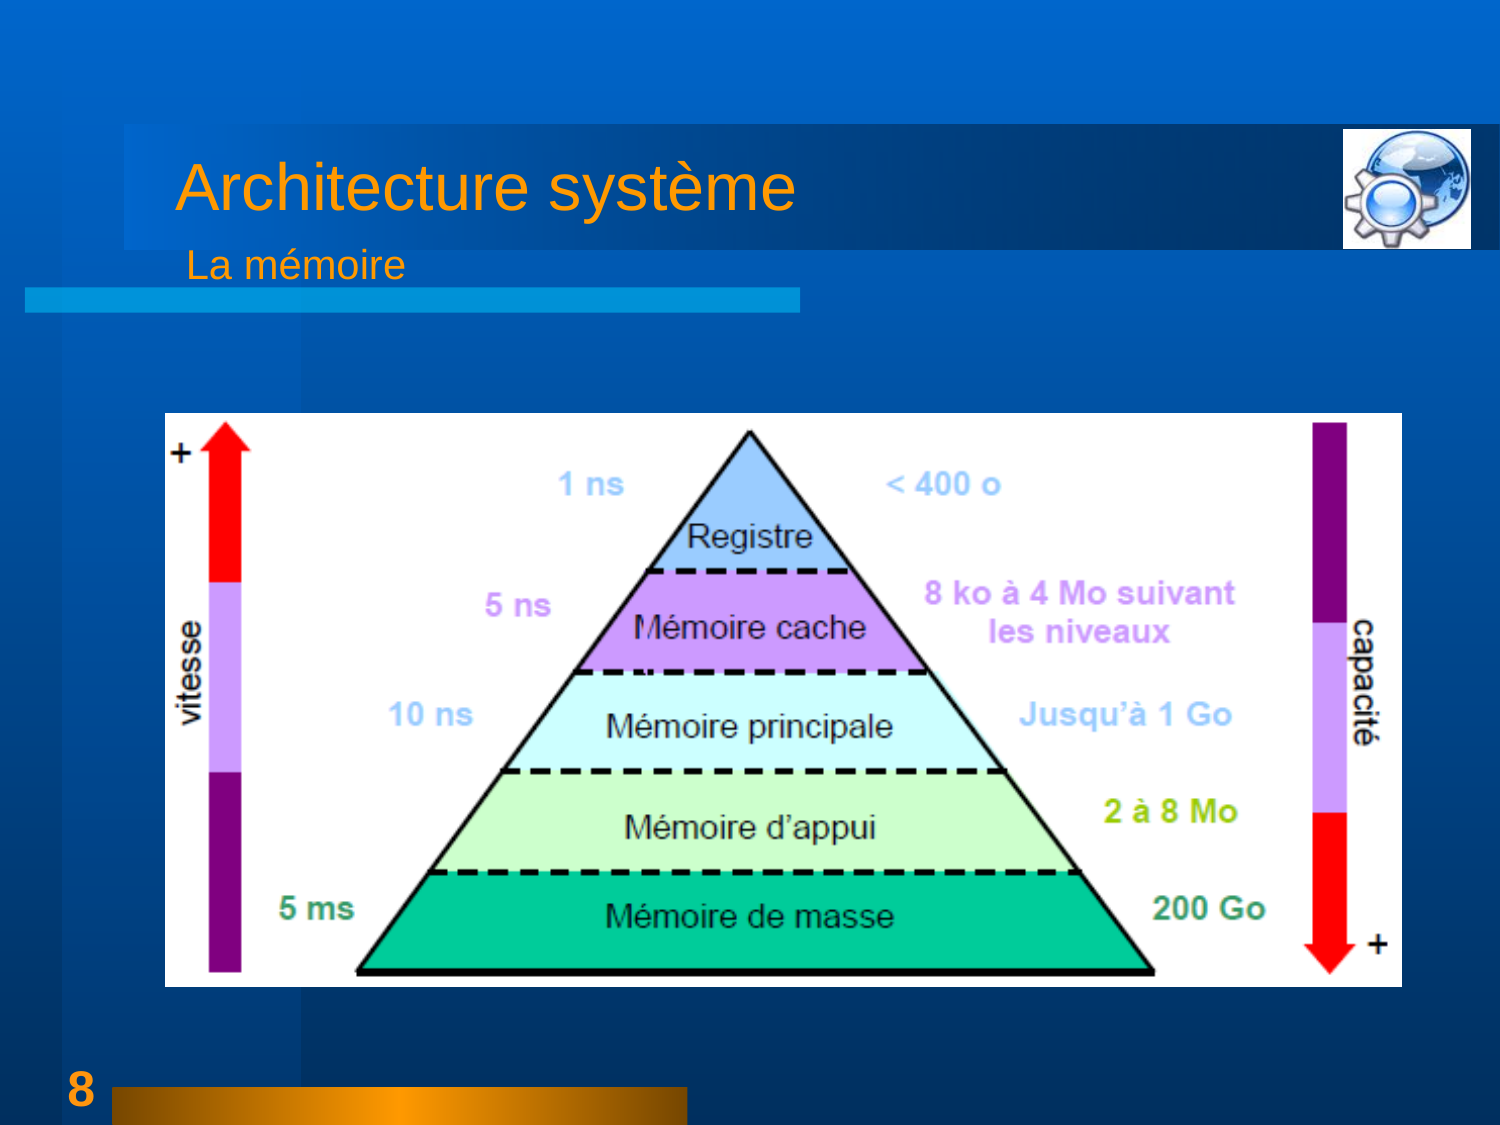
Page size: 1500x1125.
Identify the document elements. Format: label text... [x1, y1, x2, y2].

text_box Architecture système [160, 141, 1354, 234]
picture [165, 413, 1402, 987]
text_box La mémoire [171, 233, 1365, 297]
picture [1343, 129, 1471, 249]
